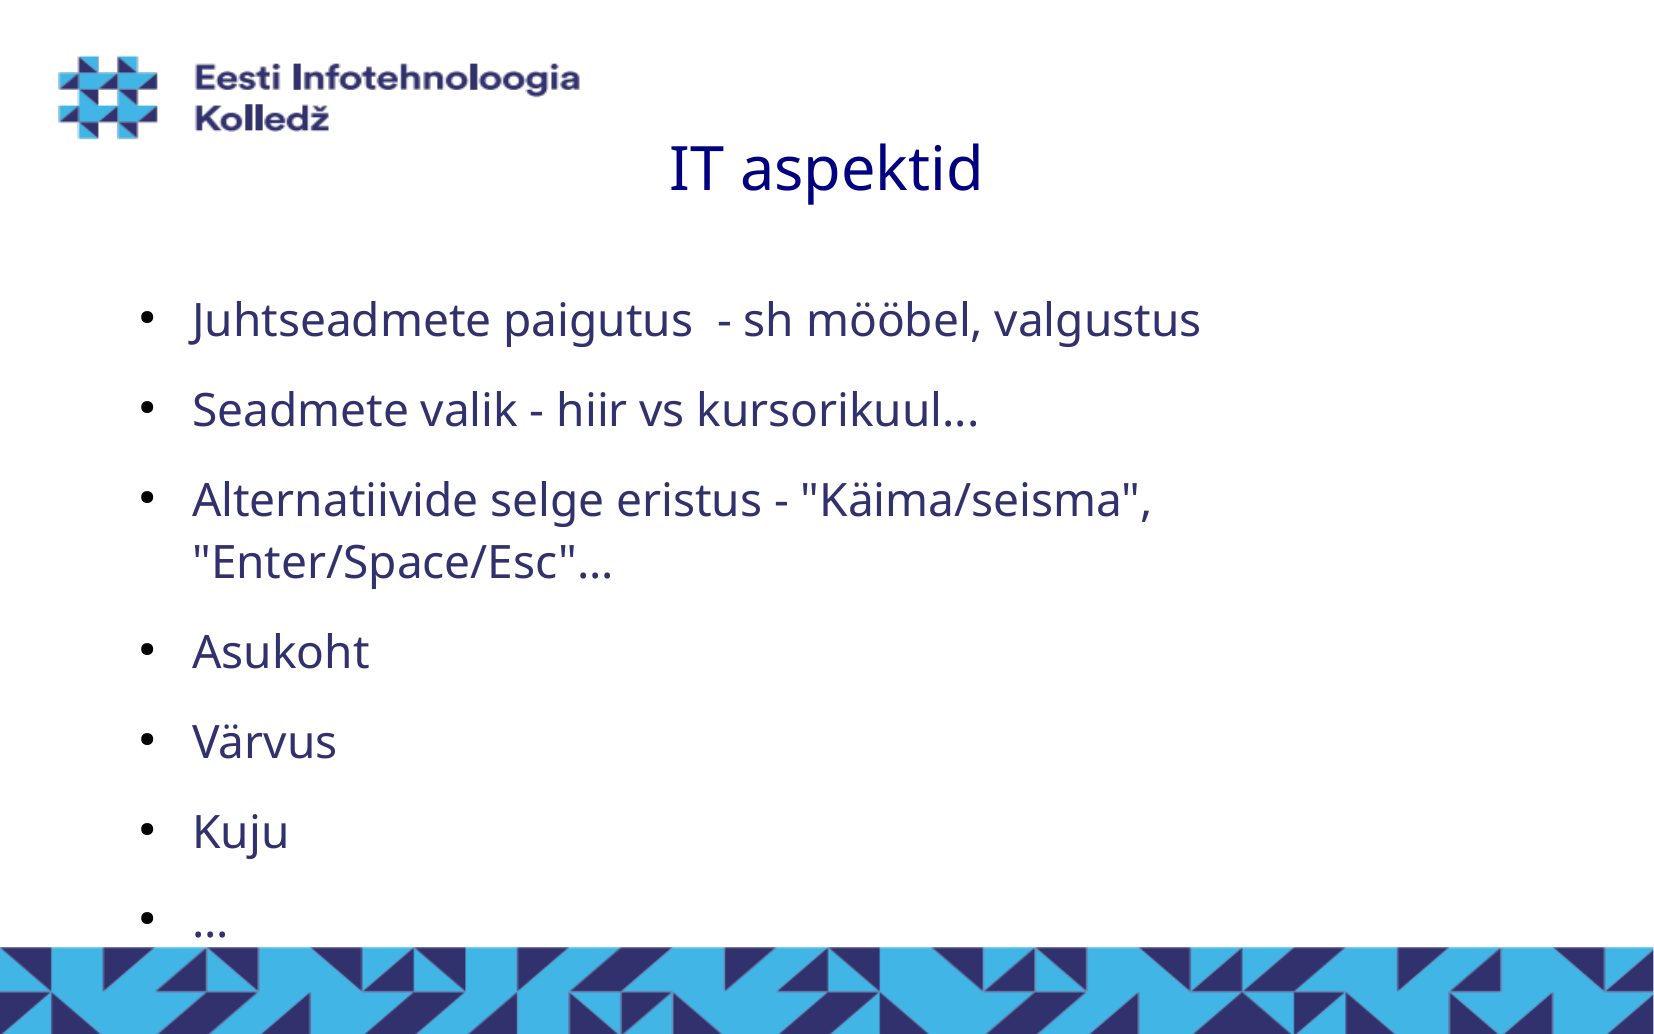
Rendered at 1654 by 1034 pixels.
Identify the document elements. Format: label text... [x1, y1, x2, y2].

list Juhtseadmete paigutus - sh mööbel, valgustus Seadmete valik - hiir vs kursorikuul... Alternatiivide selge eristus - "Käima/seisma", "Enter/Space/Esc"... Asukoht Värvus Kuju ... [121, 287, 1533, 939]
title IT aspektid [121, 80, 1533, 253]
